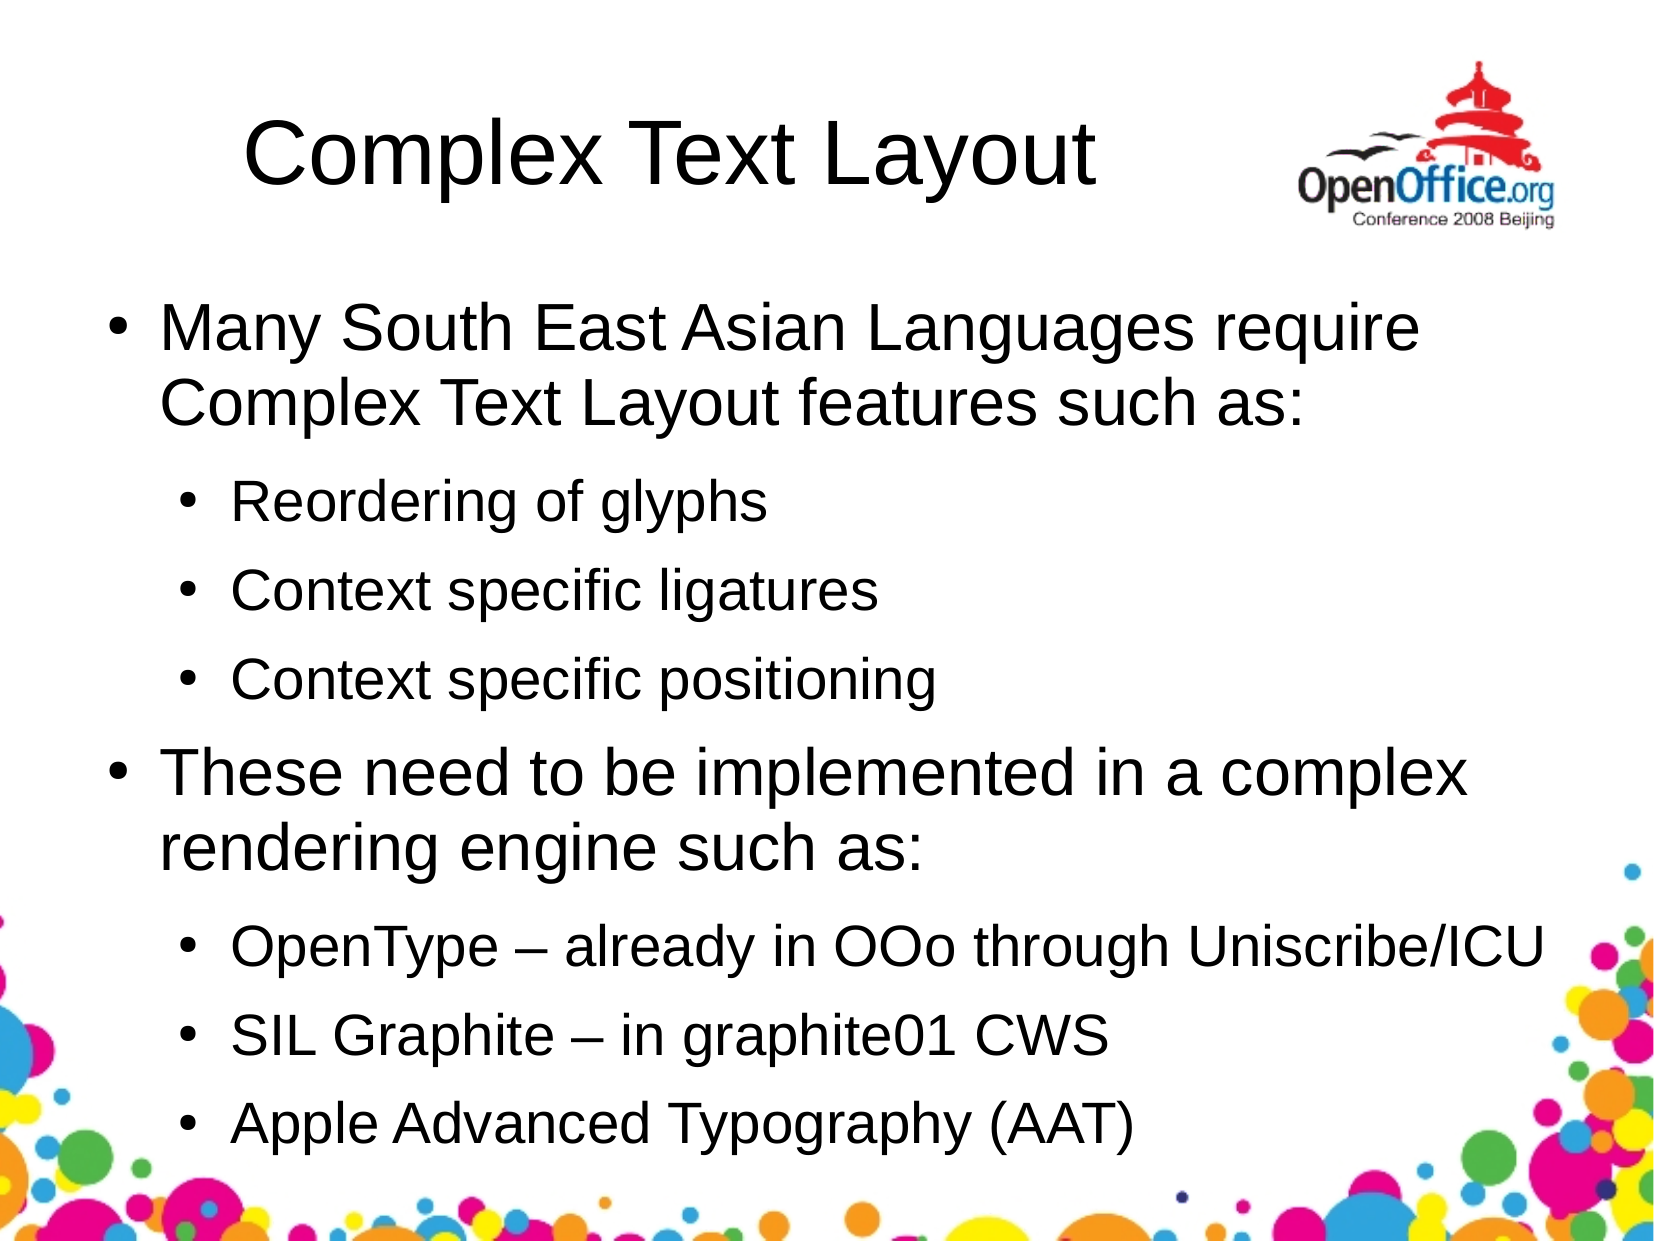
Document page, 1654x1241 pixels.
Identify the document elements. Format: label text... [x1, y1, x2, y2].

picture [0, 810, 1654, 1241]
list Many South East Asian Languages require Complex Text Layout features such as: Reordering of glyphs Context specific ligatures Context specific positioning These need to be implemented in a complex rendering engine such as: OpenType – already in OOo through Uniscribe/ICU SIL Graphite – in graphite01 CWS Apple Advanced Typography (AAT) [88, 290, 1577, 1157]
title Complex Text Layout [82, 56, 1258, 250]
picture [1285, 51, 1569, 250]
